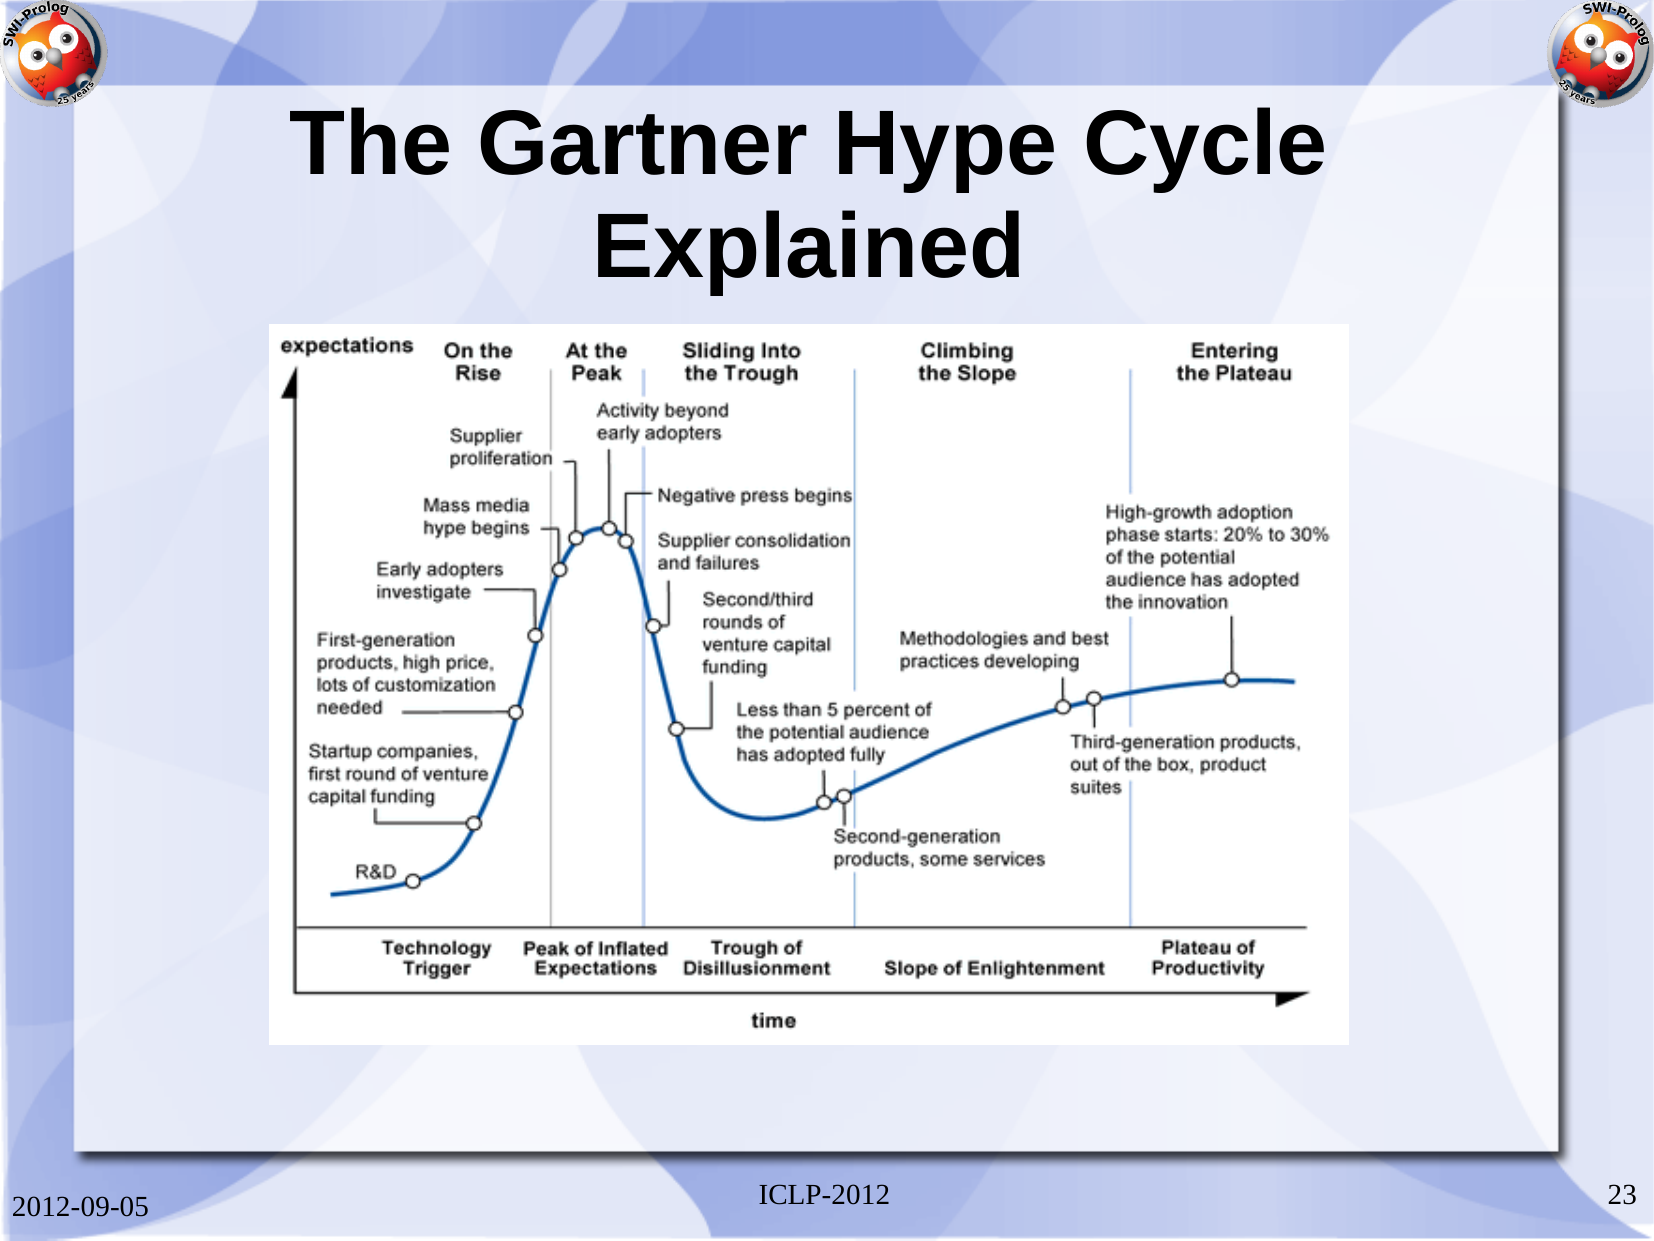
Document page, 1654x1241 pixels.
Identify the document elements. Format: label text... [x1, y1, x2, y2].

picture [0, 0, 1654, 1241]
title The Gartner Hype Cycle Explained [82, 90, 1536, 298]
